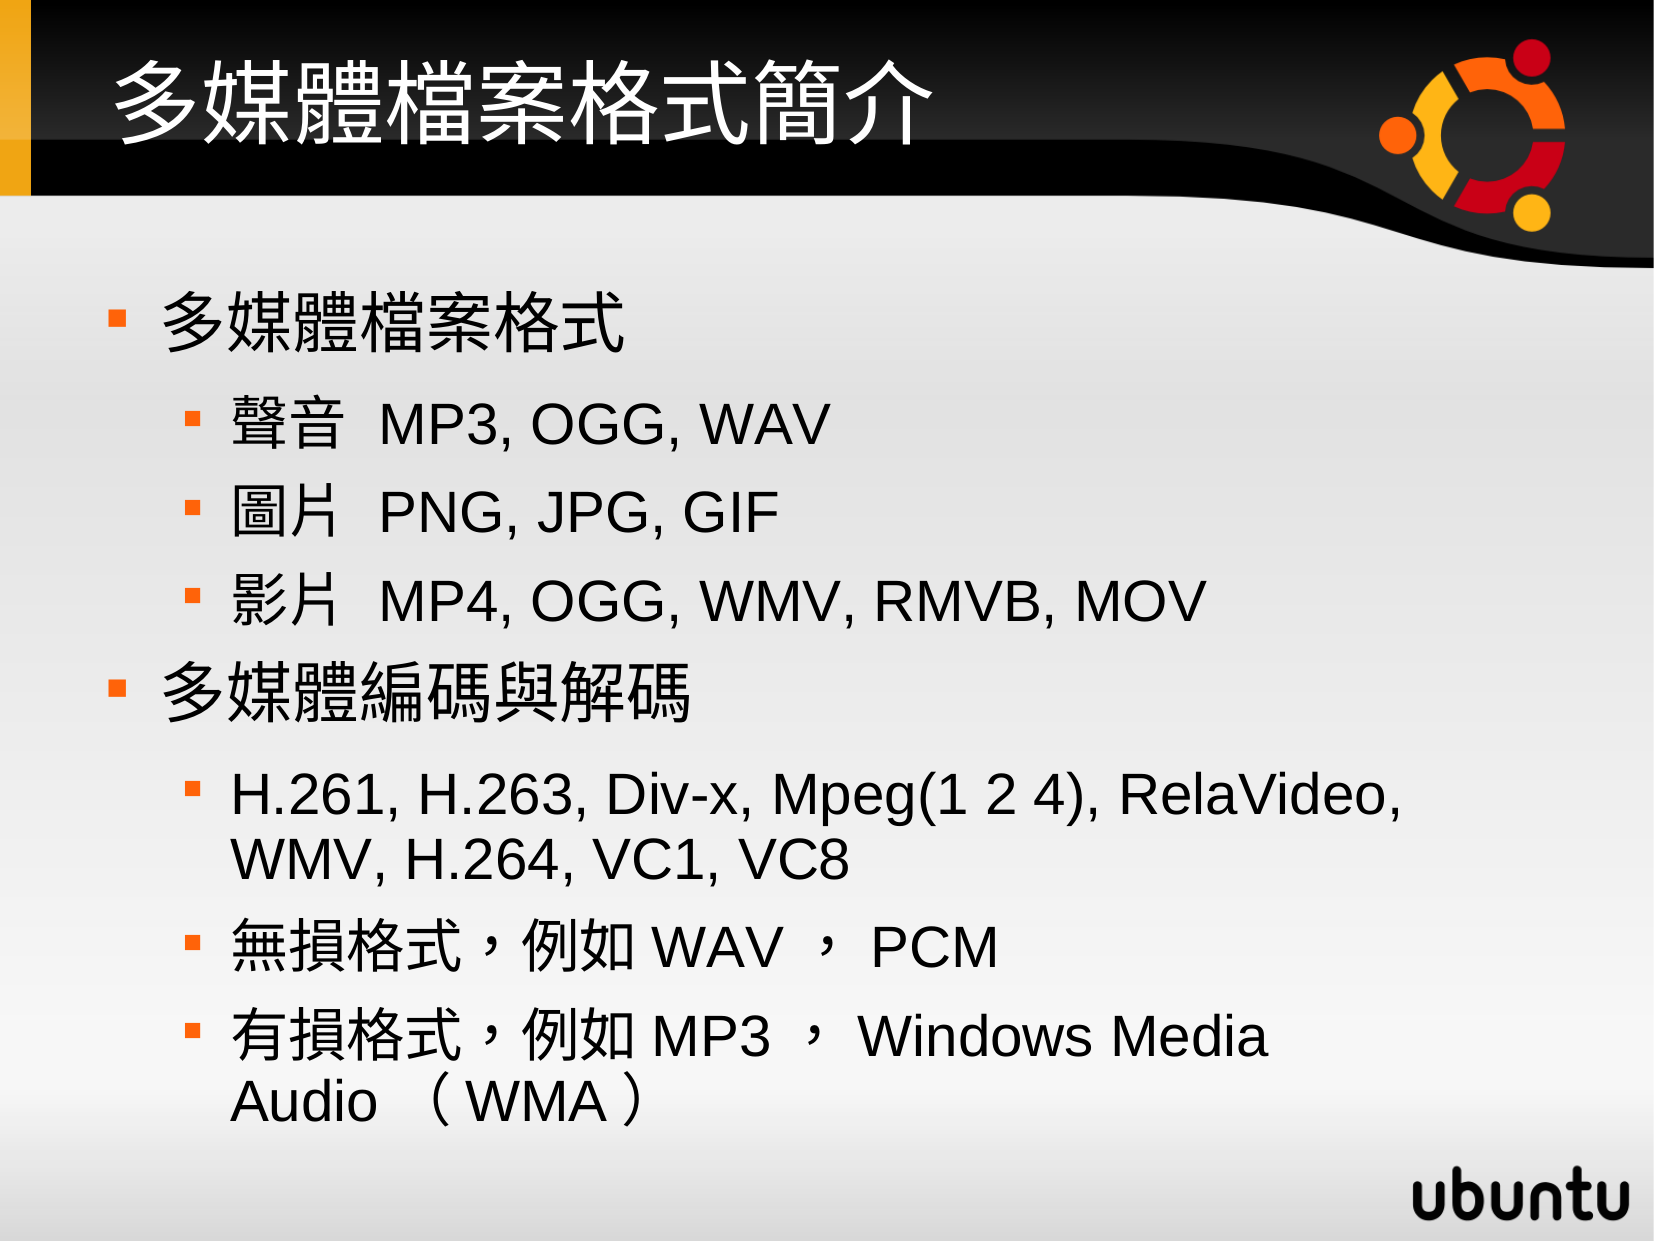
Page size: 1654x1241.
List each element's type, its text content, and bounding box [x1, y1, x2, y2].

list 多媒體檔案格式 聲音 MP3, OGG, WAV 圖片 PNG, JPG, GIF 影片 MP4, OGG, WMV, RMVB, MOV 多媒體編碼與解碼 H.261, H.263, Div-x, Mpeg(1 2 4), RelaVideo, WMV, H.264, VC1, VC8 無損格式，例如WAV，PCM 有損格式，例如MP3，Windows Media Audio（WMA） [88, 283, 1577, 1153]
picture [0, 0, 1654, 1241]
title 多媒體檔案格式簡介 [76, 0, 1565, 208]
